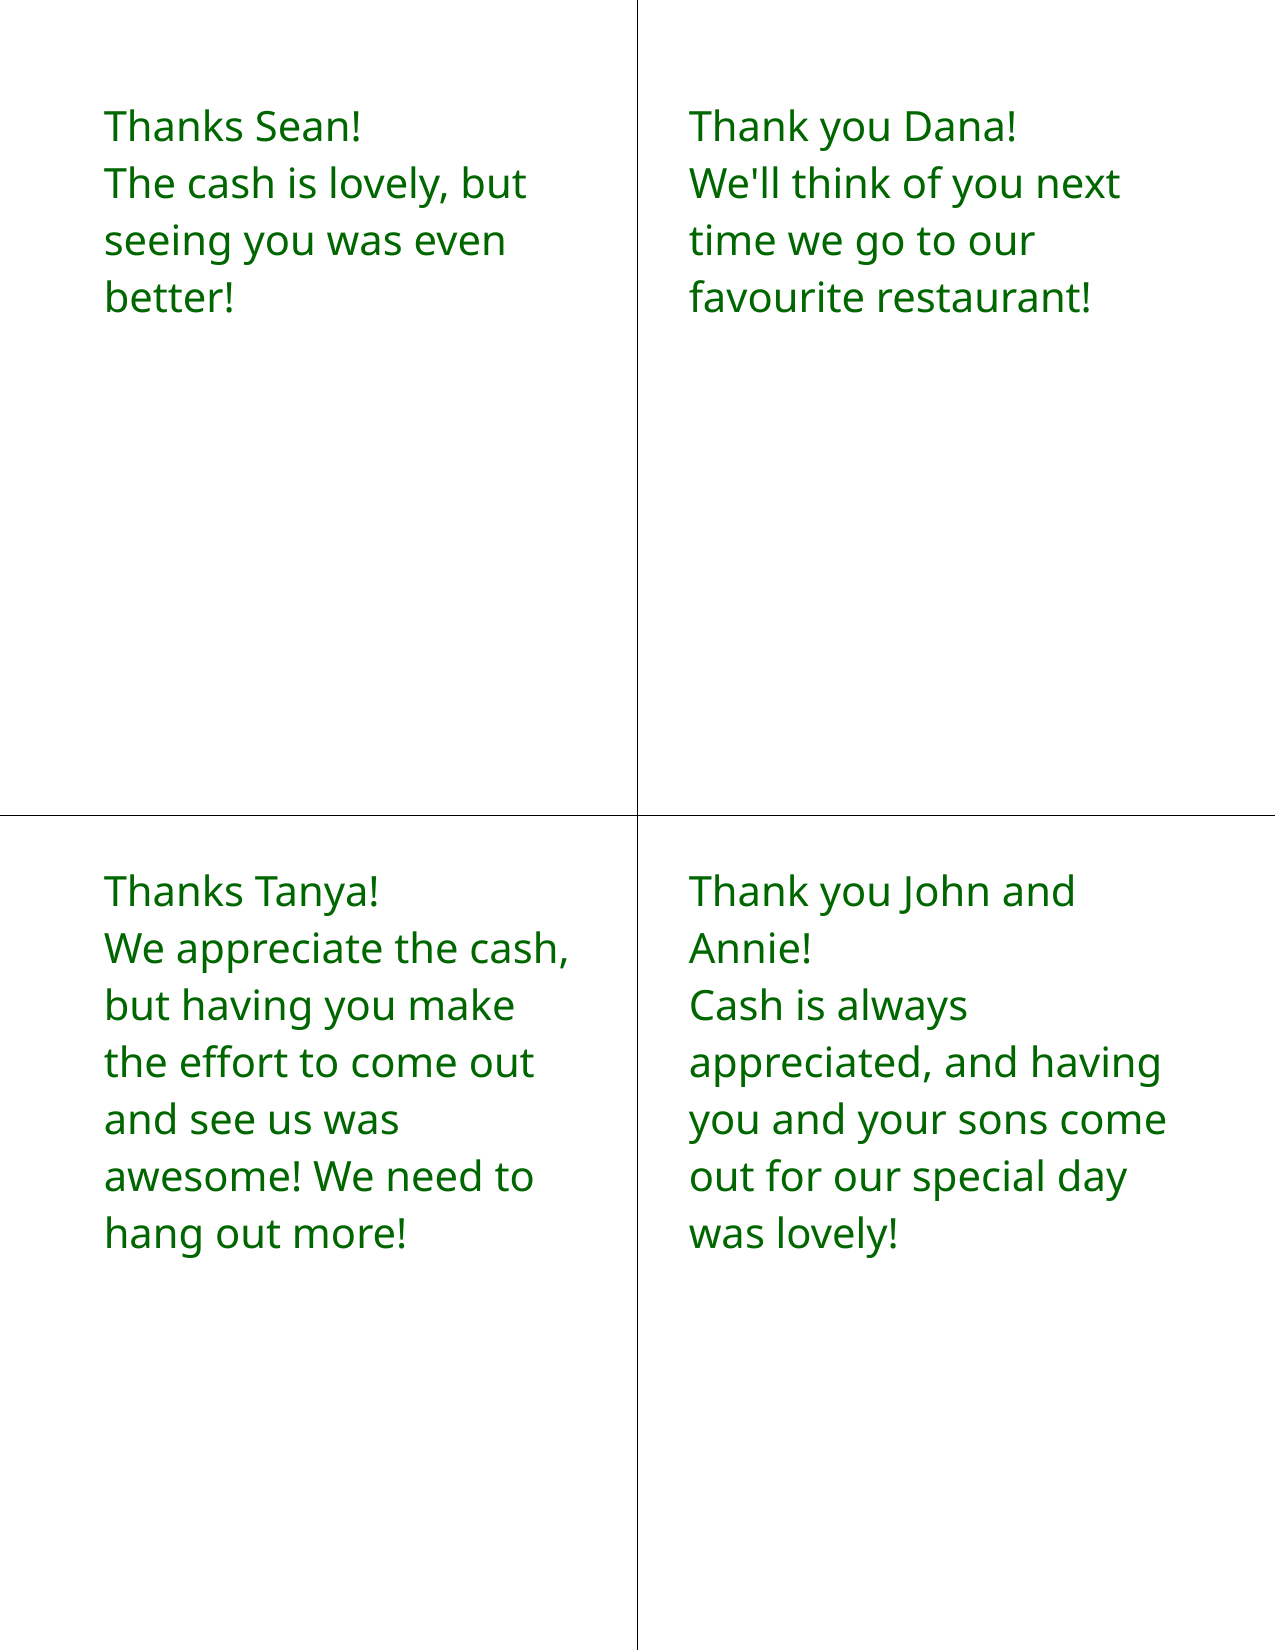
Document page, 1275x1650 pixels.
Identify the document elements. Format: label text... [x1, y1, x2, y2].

text_box Thank you Dana! We'll think of you next time we go to our favourite restaurant! [674, 89, 1185, 780]
text_box Thanks Sean! The cash is lovely, but seeing you was even better! [89, 89, 600, 780]
text_box Thank you John and Annie! Cash is always appreciated, and having you and your sons come out for our special day was lovely! [674, 854, 1185, 1545]
text_box Thanks Tanya! We appreciate the cash, but having you make the effort to come out and see us was awesome! We need to hang out more! [89, 854, 600, 1545]
